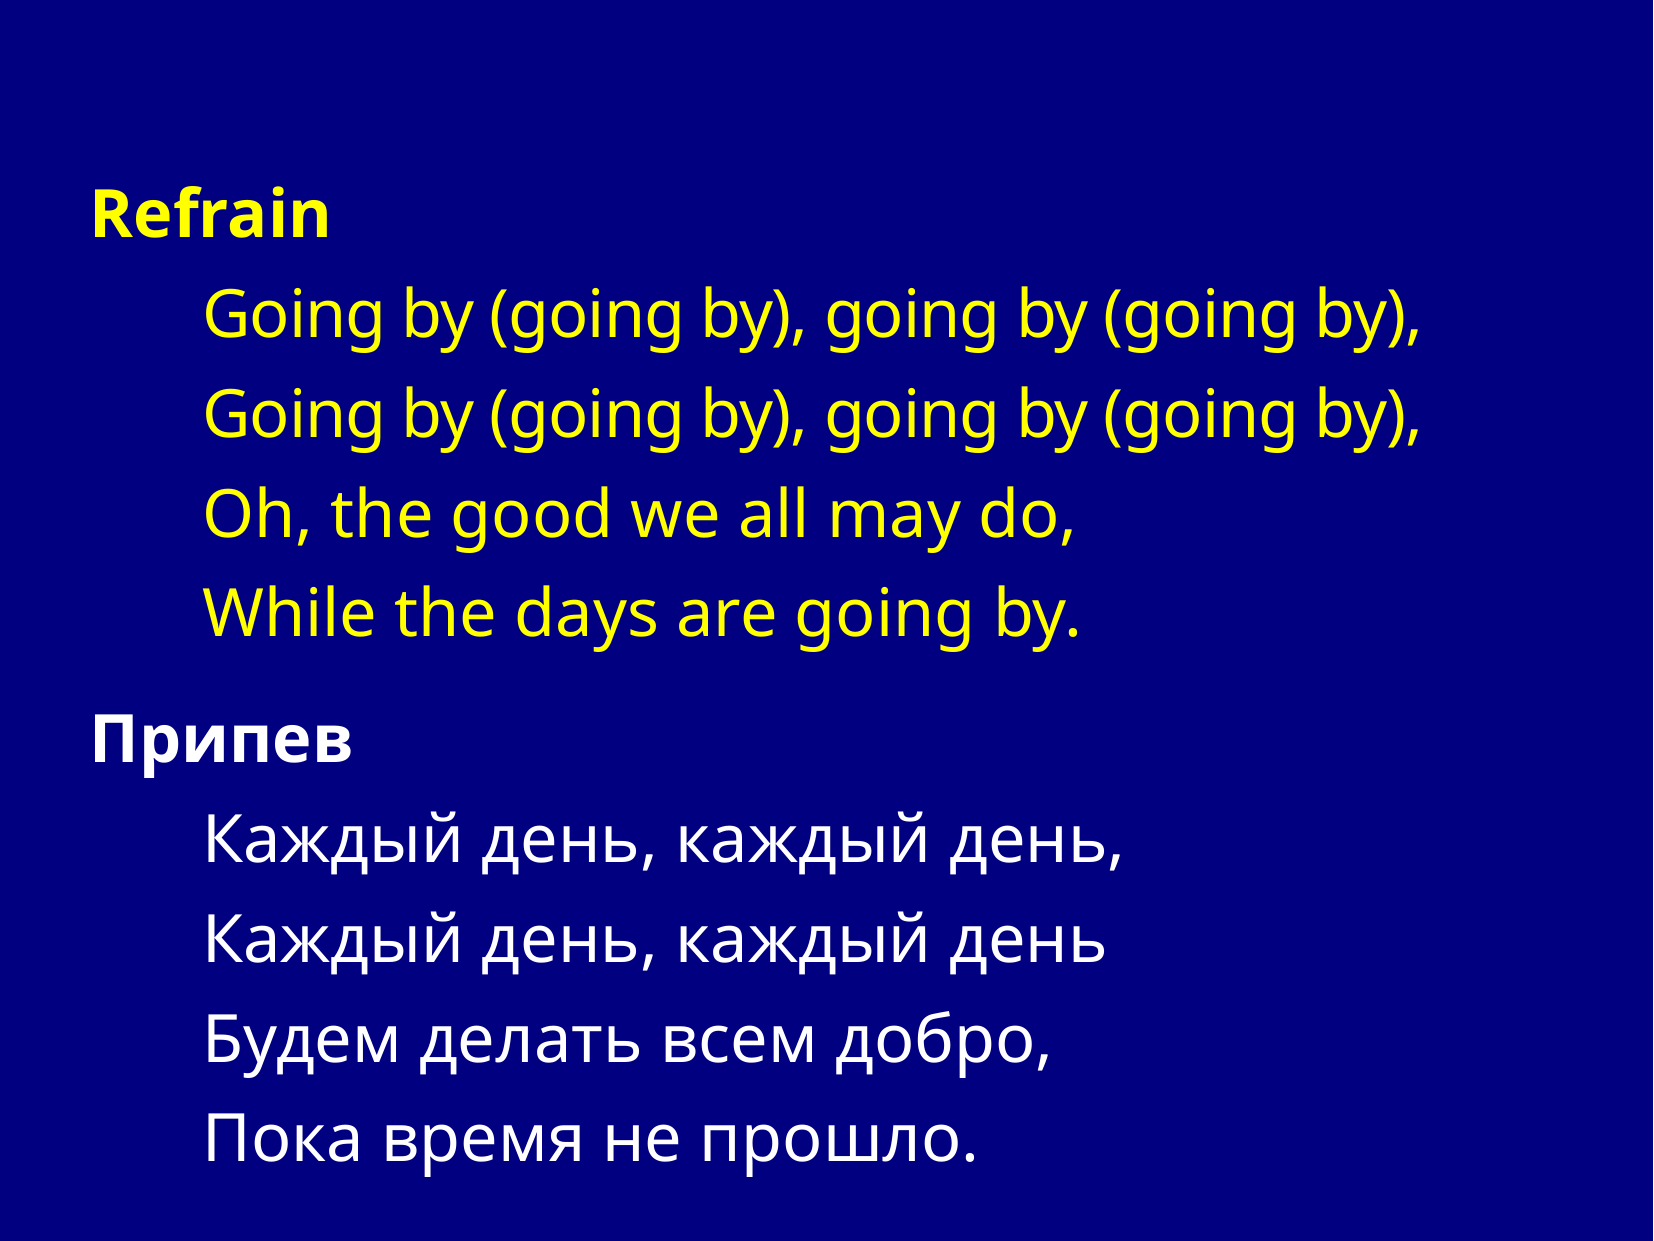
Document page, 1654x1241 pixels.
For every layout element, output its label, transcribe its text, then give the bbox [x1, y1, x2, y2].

text_box Refrain Going by (going by), going by (going by), Going by (going by), going by (going by), Oh, the good we all may do, While the days are going by. [75, 150, 1653, 638]
text_box Припев Каждый день, каждый день, Каждый день, каждый день Будем делать всем добро, Пока время не прошло. [75, 675, 1576, 1163]
